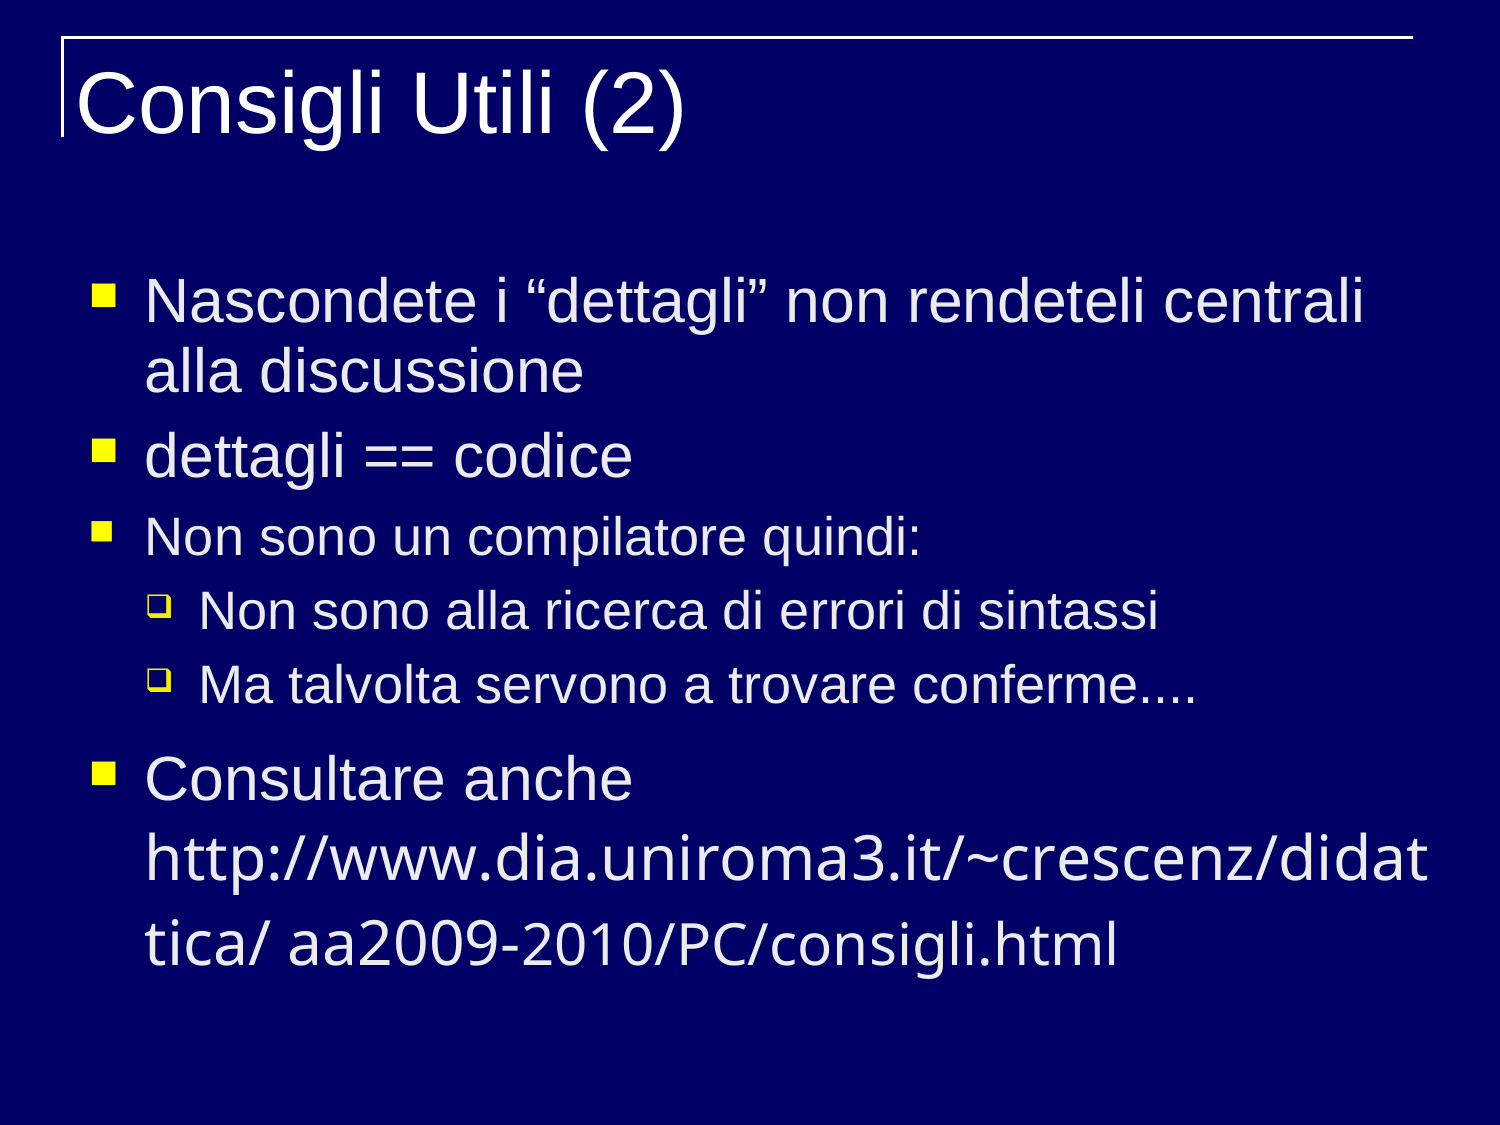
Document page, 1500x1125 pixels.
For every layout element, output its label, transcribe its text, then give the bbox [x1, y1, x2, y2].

title Consigli Utili (2) [75, 17, 1500, 190]
list Nascondete i “dettagli” non rendeteli centrali alla discussione dettagli == codice Non sono un compilatore quindi: Non sono alla ricerca di errori di sintassi Ma talvolta servono a trovare conferme.... Consultare anche http://www.dia.uniroma3.it/~crescenz/didattica/ aa2009-2010/PC/consigli.html [88, 265, 1439, 995]
